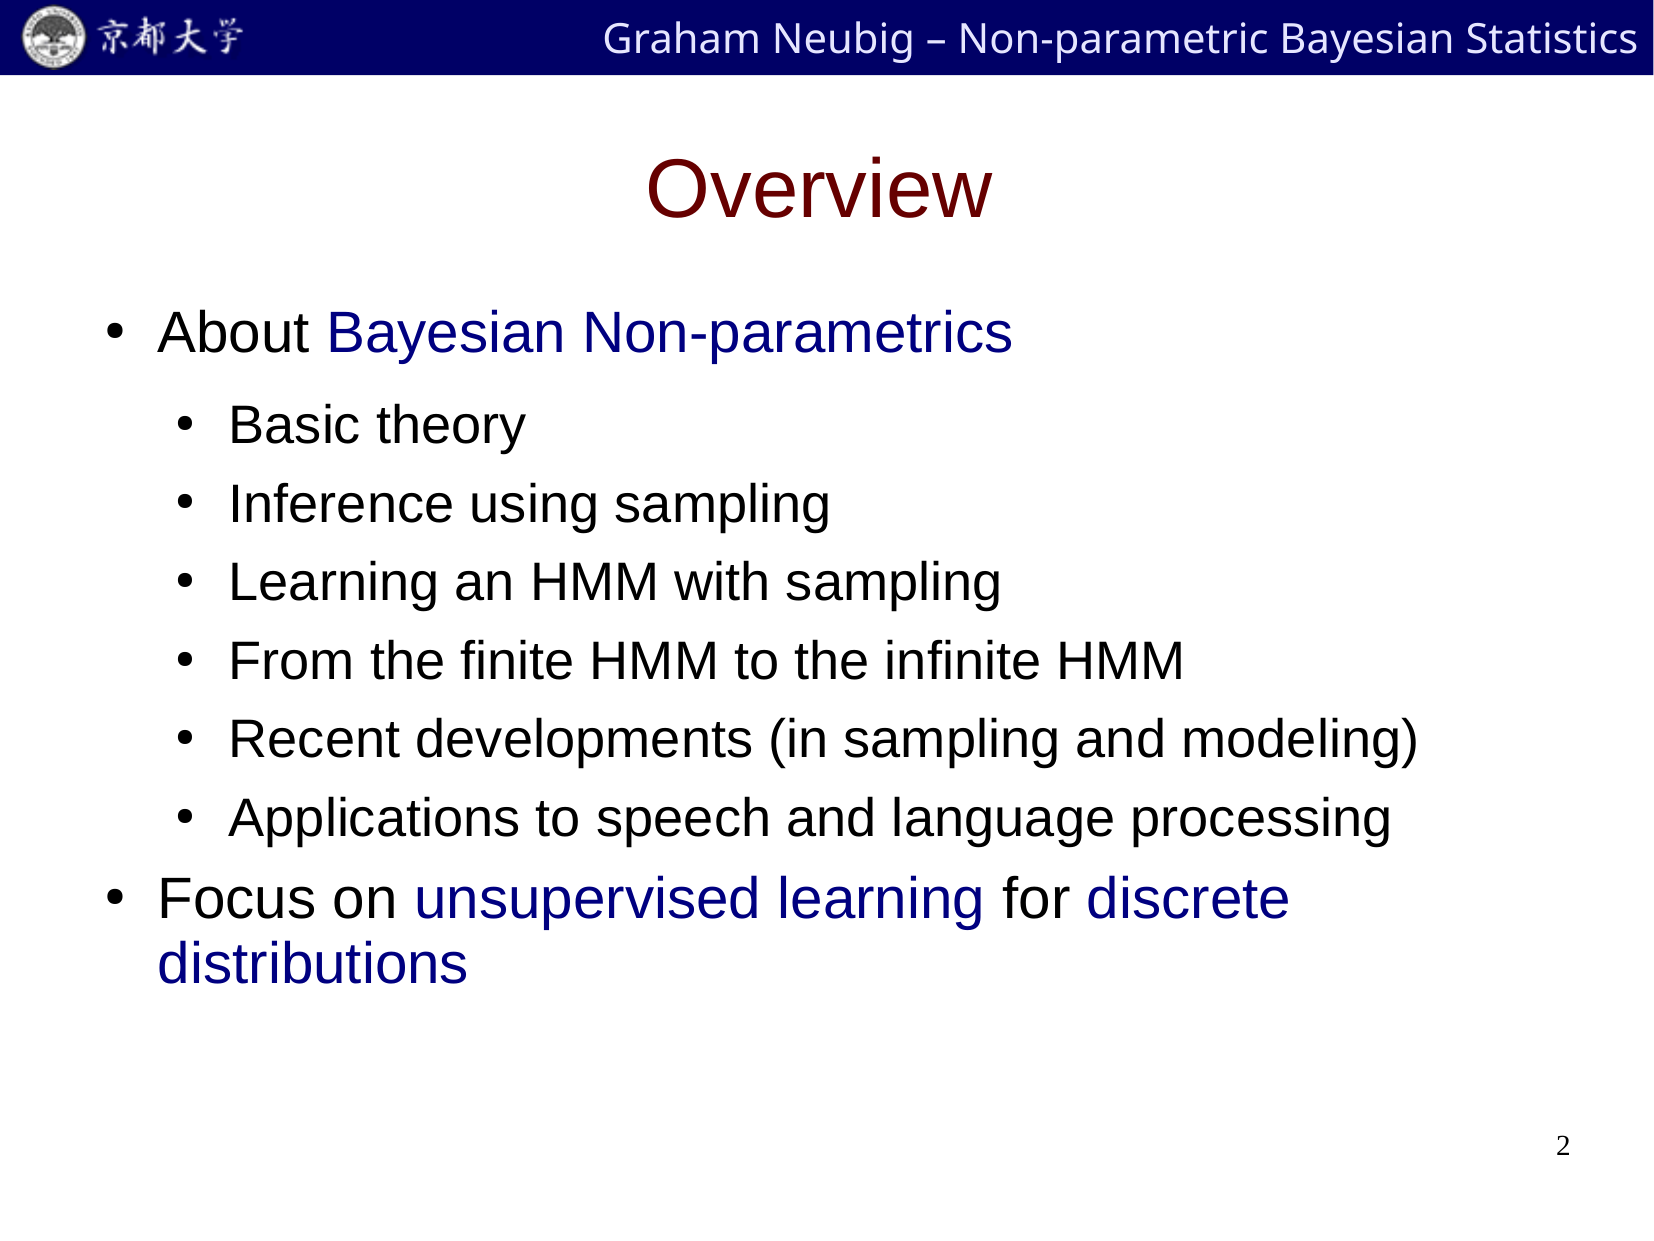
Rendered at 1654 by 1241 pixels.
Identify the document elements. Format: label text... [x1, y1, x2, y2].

picture [0, 0, 247, 70]
list About Bayesian Non-parametrics Basic theory Inference using sampling Learning an HMM with sampling From the finite HMM to the infinite HMM Recent developments (in sampling and modeling) Applications to speech and language processing Focus on unsupervised learning for discrete distributions [86, 300, 1576, 1104]
title Overview [75, 92, 1564, 285]
